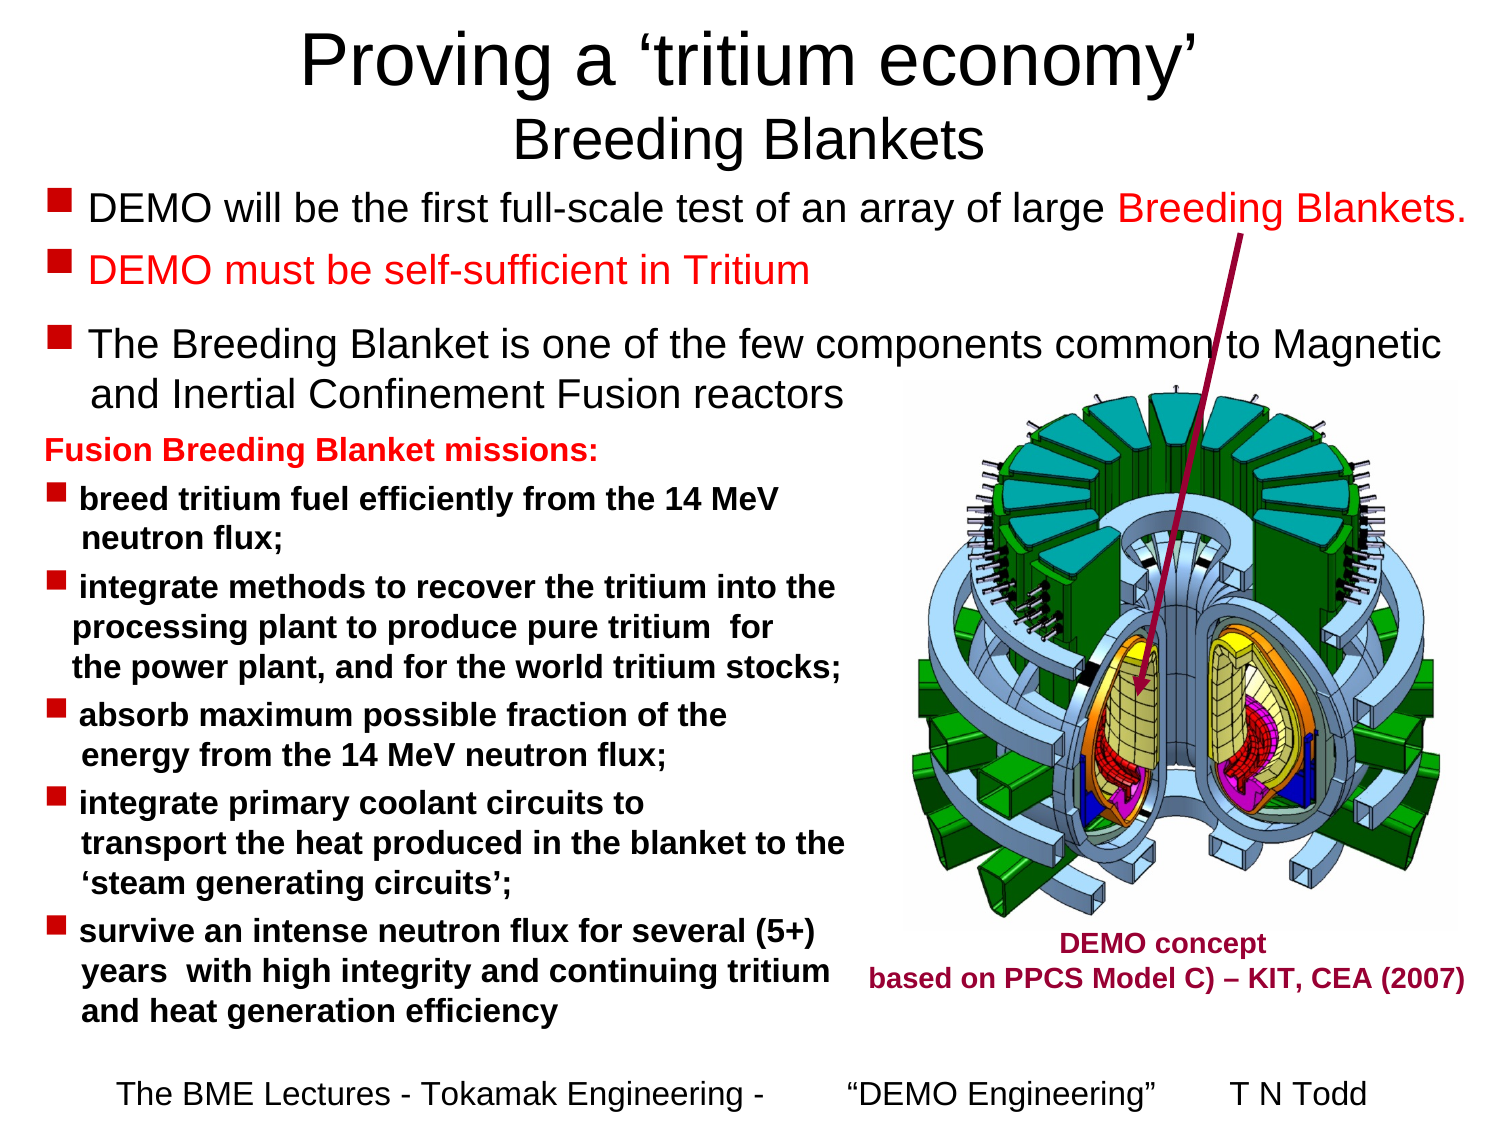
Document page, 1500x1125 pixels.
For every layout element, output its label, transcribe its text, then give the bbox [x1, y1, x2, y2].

text_box DEMO will be the first full-scale test of an array of large Breeding Blankets. DEMO must be self-sufficient in Tritium The Breeding Blanket is one of the few components common to Magnetic and Inertial Confinement Fusion reactors [29, 172, 1500, 426]
picture [903, 426, 1458, 916]
text_box Proving a ‘tritium economy’ Breeding Blankets [75, 0, 1426, 172]
text_box Fusion Breeding Blanket missions: breed tritium fuel efficiently from the 14 MeV neutron flux; integrate methods to recover the tritium into the processing plant to produce pure tritium for the power plant, and for the world tritium stocks; absorb maximum possible fraction of the energy from the 14 MeV neutron flux; integrate primary coolant circuits to transport the heat produced in the blanket to the ‘steam generating circuits’; survive an intense neutron flux for several (5+) years with high integrity and continuing tritium and heat generation efficiency [29, 426, 880, 1037]
text_box DEMO concept based on PPCS Model C) – KIT, CEA (2007) [838, 916, 1496, 1003]
